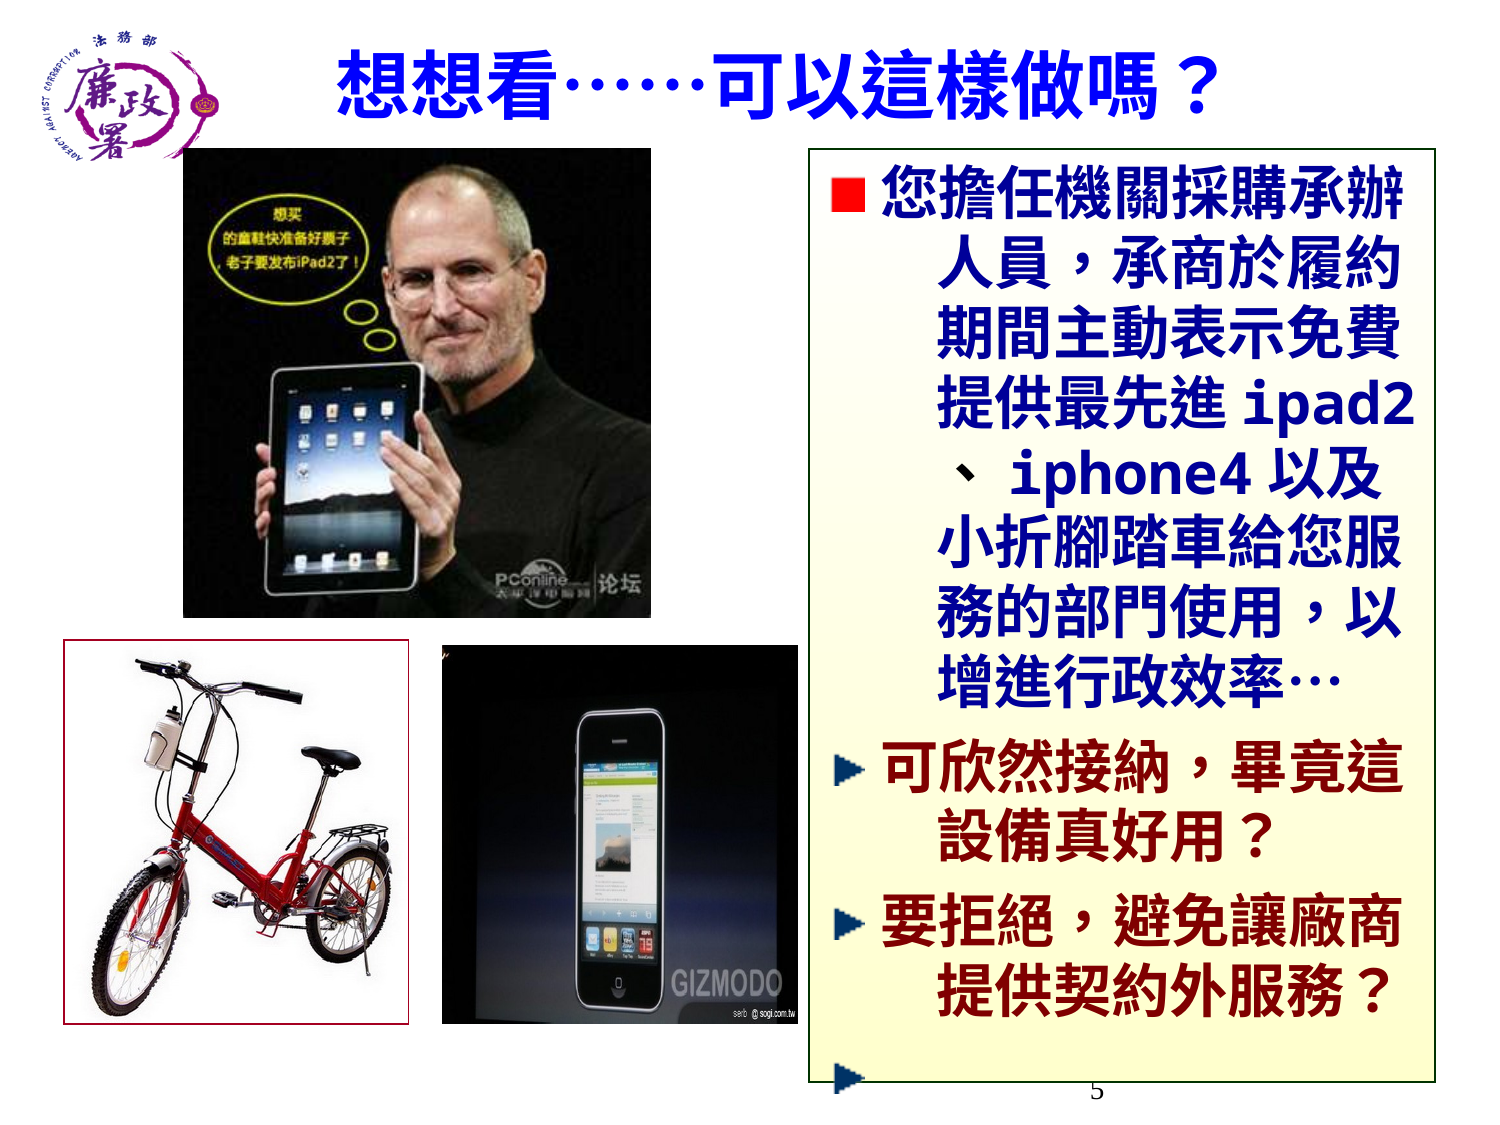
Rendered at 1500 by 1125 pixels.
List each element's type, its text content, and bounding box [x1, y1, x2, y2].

text_box [1074, 1083, 1388, 1113]
title 想想看……可以這樣做嗎？ [123, 31, 1447, 126]
picture [183, 148, 651, 618]
list 您擔任機關採購承辦人員，承商於履約期間主動表示免費提供最先進ipad2 、iphone4以及小折腳踏車給您服務的部門使用，以增進行政效率… 可欣然接納，畢竟這設備真好用？ 要拒絕，避免讓廠商提供契約外服務？ [809, 148, 1436, 1083]
picture [64, 640, 408, 1024]
picture [442, 645, 798, 1024]
